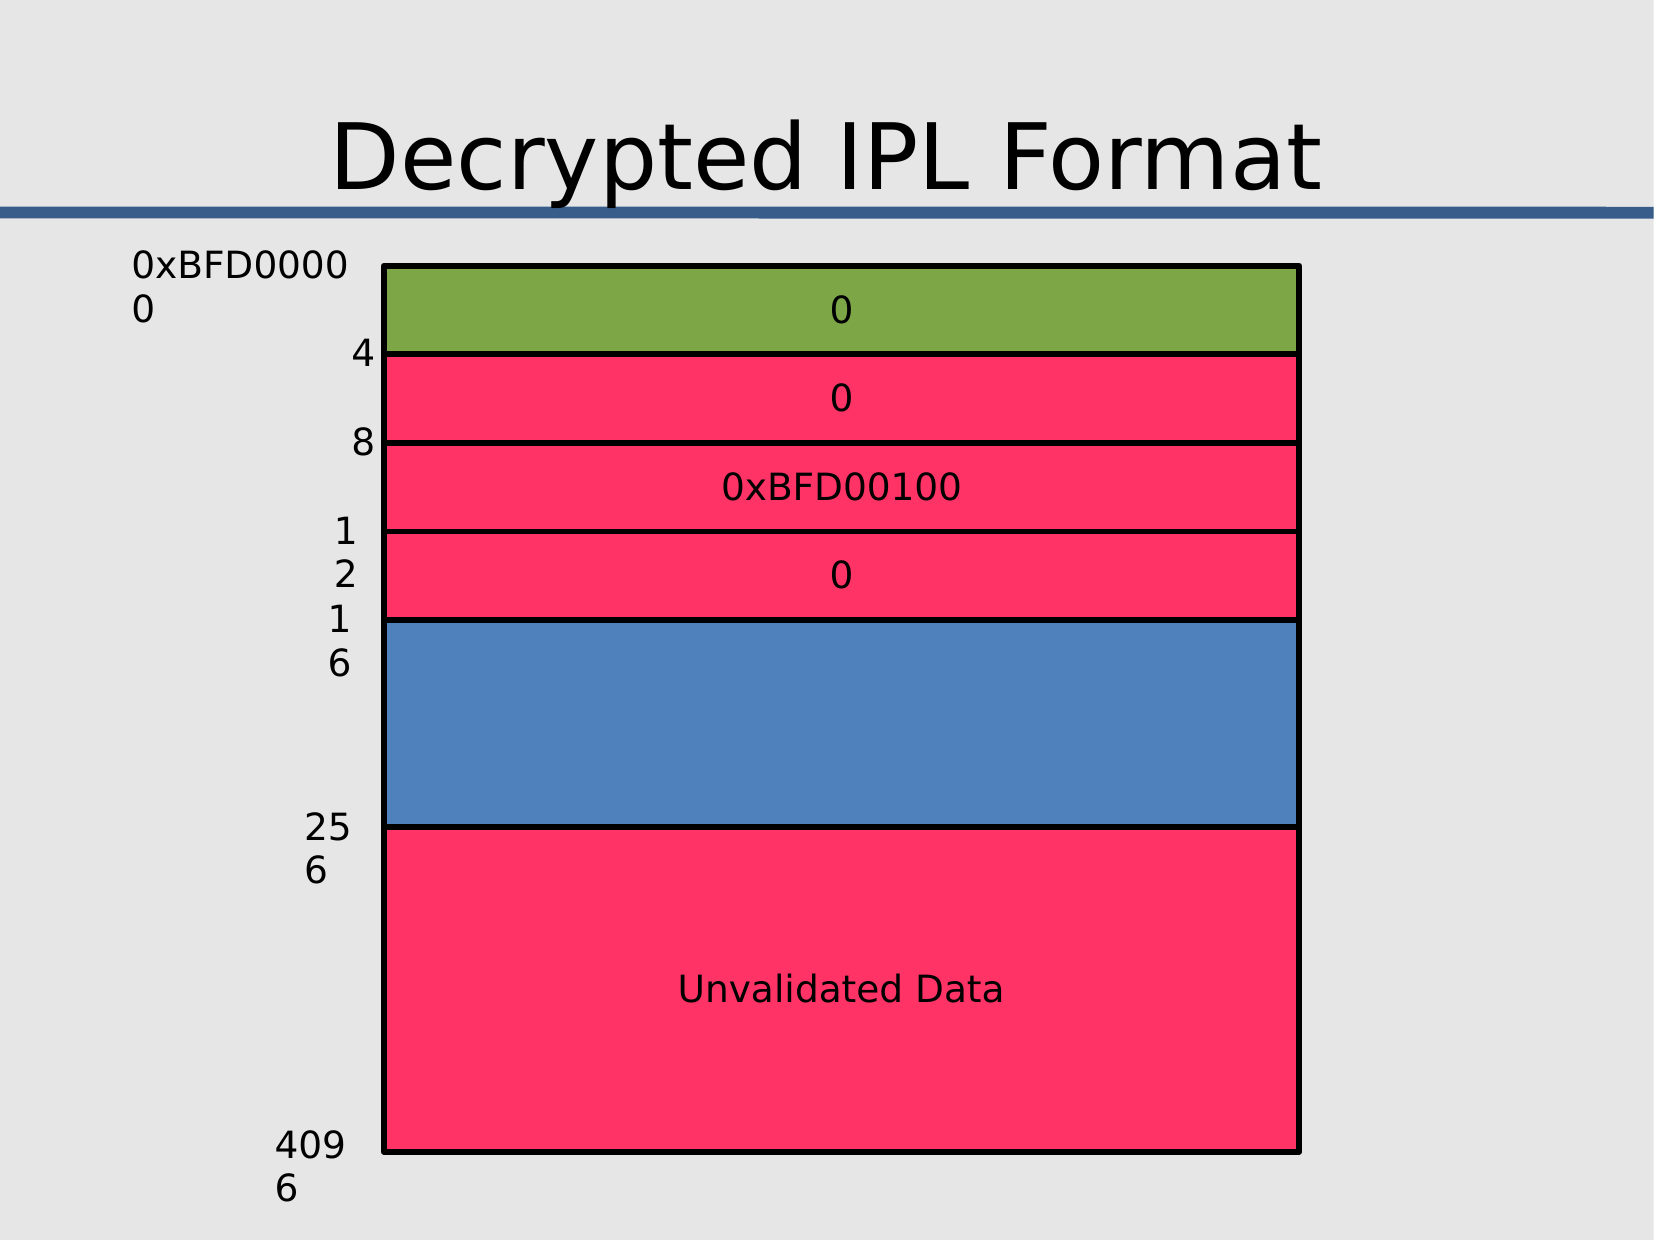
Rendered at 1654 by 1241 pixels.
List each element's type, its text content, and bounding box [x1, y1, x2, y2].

title Decrypted IPL Format [82, 49, 1571, 257]
text_box 12 [318, 501, 396, 561]
text_box 256 [289, 797, 390, 857]
text_box 0xBFD00000 [116, 236, 384, 296]
text_box 0 [383, 265, 1300, 354]
text_box 16 [312, 590, 390, 649]
text_box Unvalidated Data [383, 827, 1300, 1152]
text_box 8 [336, 413, 390, 472]
text_box 0 [383, 531, 1300, 620]
text_box 4 [336, 324, 390, 384]
text_box [383, 620, 1300, 827]
text_box 0 [383, 354, 1300, 442]
text_box 4096 [259, 1116, 384, 1175]
text_box 0xBFD00100 [383, 442, 1300, 531]
